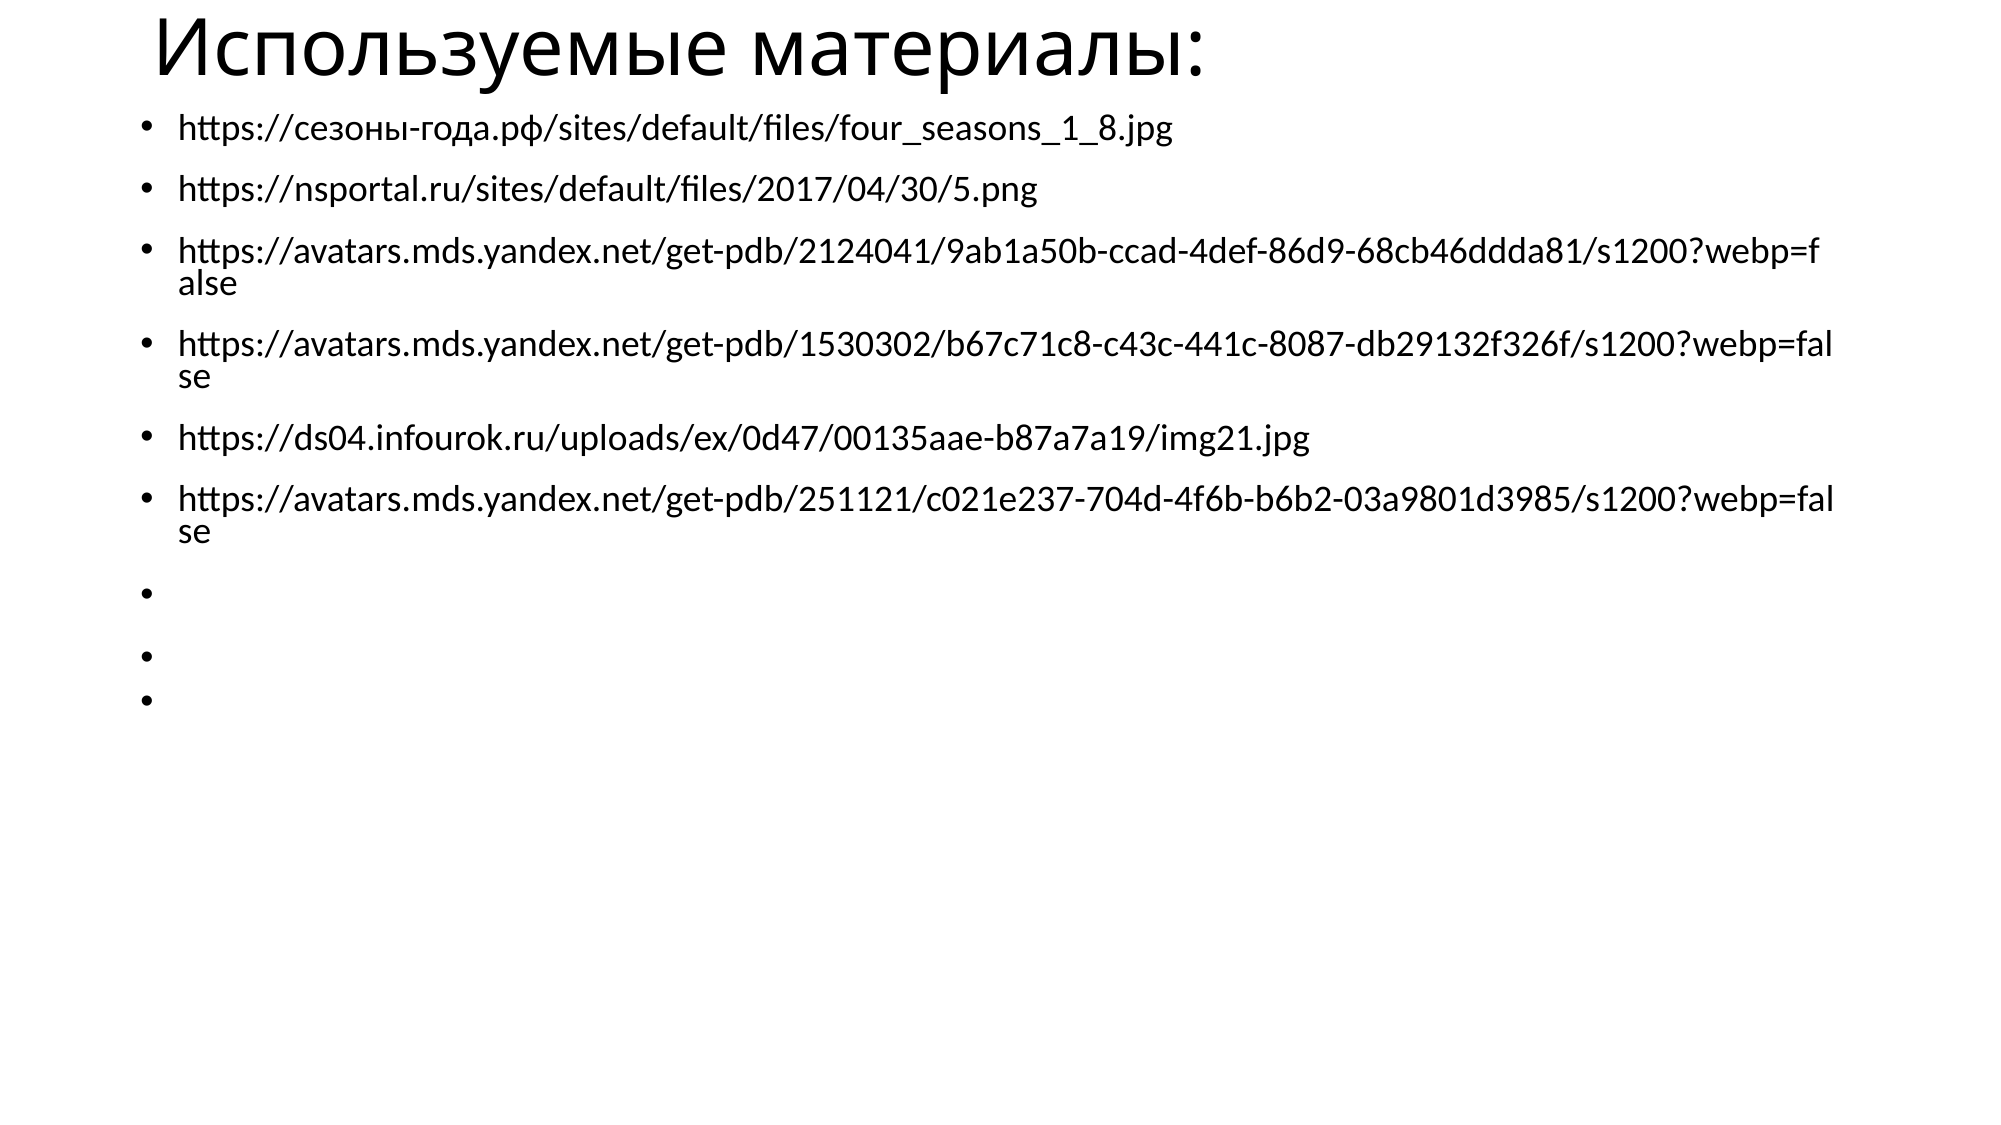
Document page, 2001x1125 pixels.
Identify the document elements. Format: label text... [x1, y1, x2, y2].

list https://сезоны-года.рф/sites/default/files/four_seasons_1_8.jpg https://nsportal.ru/sites/default/files/2017/04/30/5.png https://avatars.mds.yandex.net/get-pdb/2124041/9ab1a50b-ccad-4def-86d9-68cb46ddda81/s1200?webp=false https://avatars.mds.yandex.net/get-pdb/1530302/b67c71c8-c43c-441c-8087-db29132f326f/s1200?webp=false https://ds04.infourok.ru/uploads/ex/0d47/00135aae-b87a7a19/img21.jpg https://avatars.mds.yandex.net/get-pdb/251121/c021e237-704d-4f6b-b6b2-03a9801d3985/s1200?webp=false [125, 100, 1851, 777]
title Используемые материалы: [137, 0, 1863, 101]
